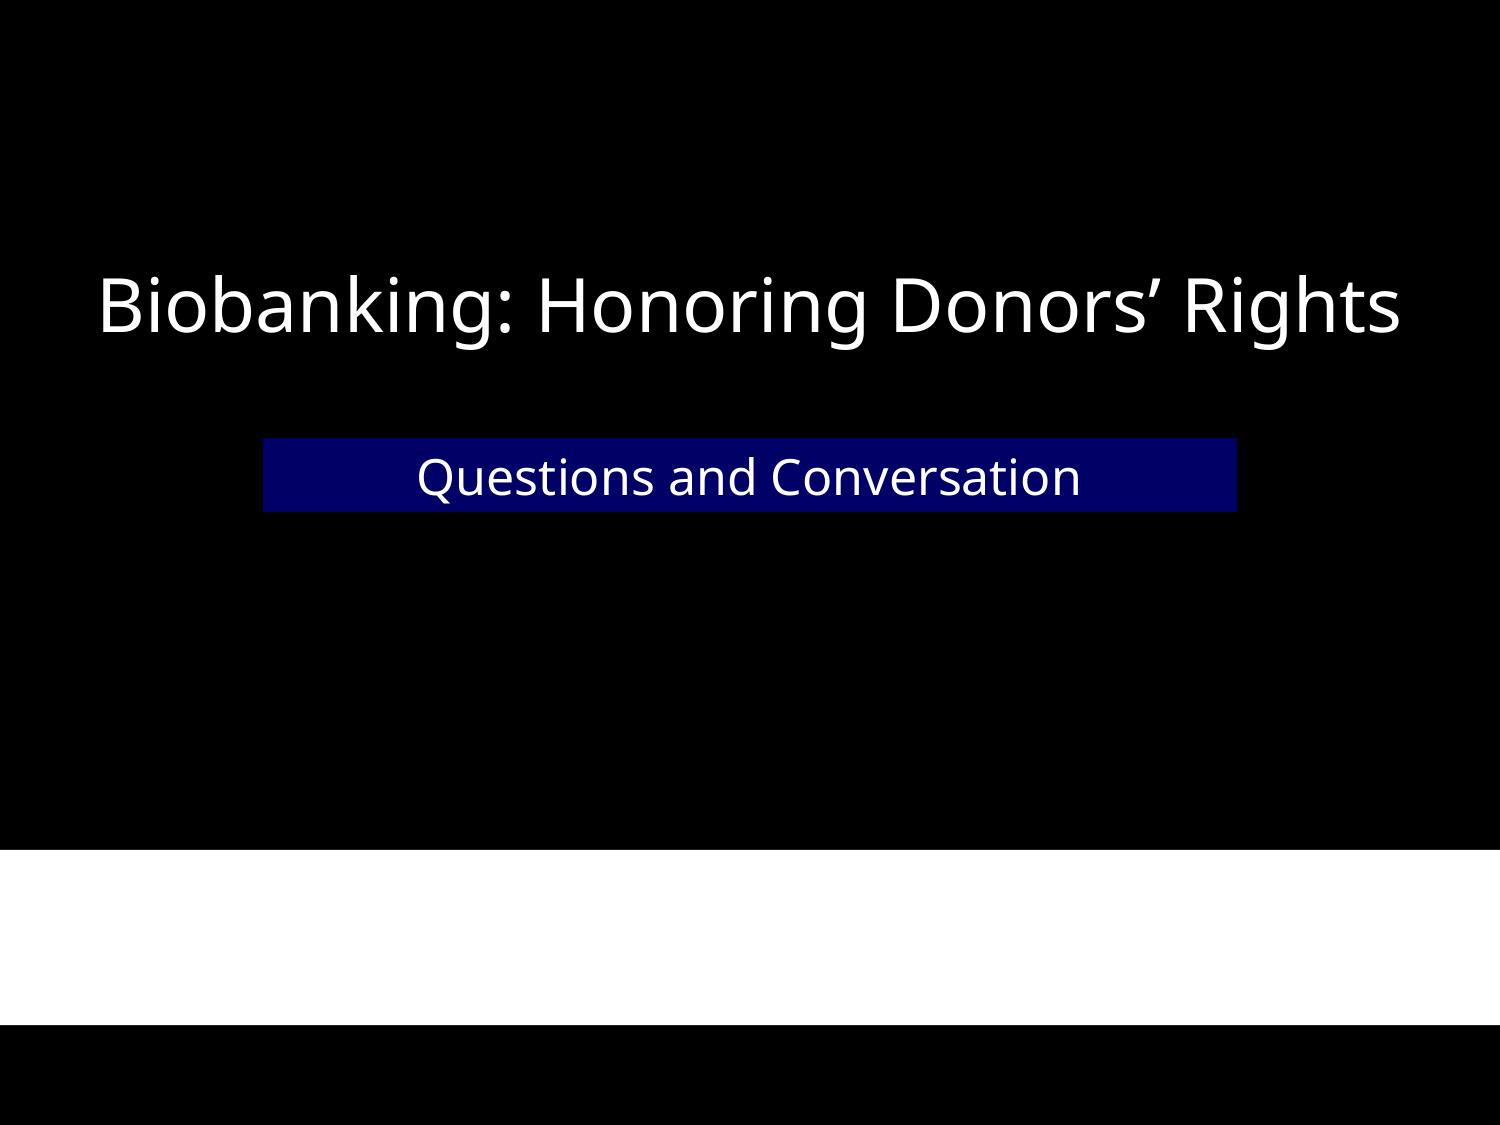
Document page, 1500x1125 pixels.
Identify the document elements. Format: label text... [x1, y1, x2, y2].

text_box Biobanking: Honoring Donors’ Rights [0, 249, 1500, 356]
text_box [1098, 437, 1238, 513]
text_box Questions and Conversation [402, 437, 1098, 513]
text_box [262, 437, 402, 513]
text_box [0, 849, 1500, 1026]
